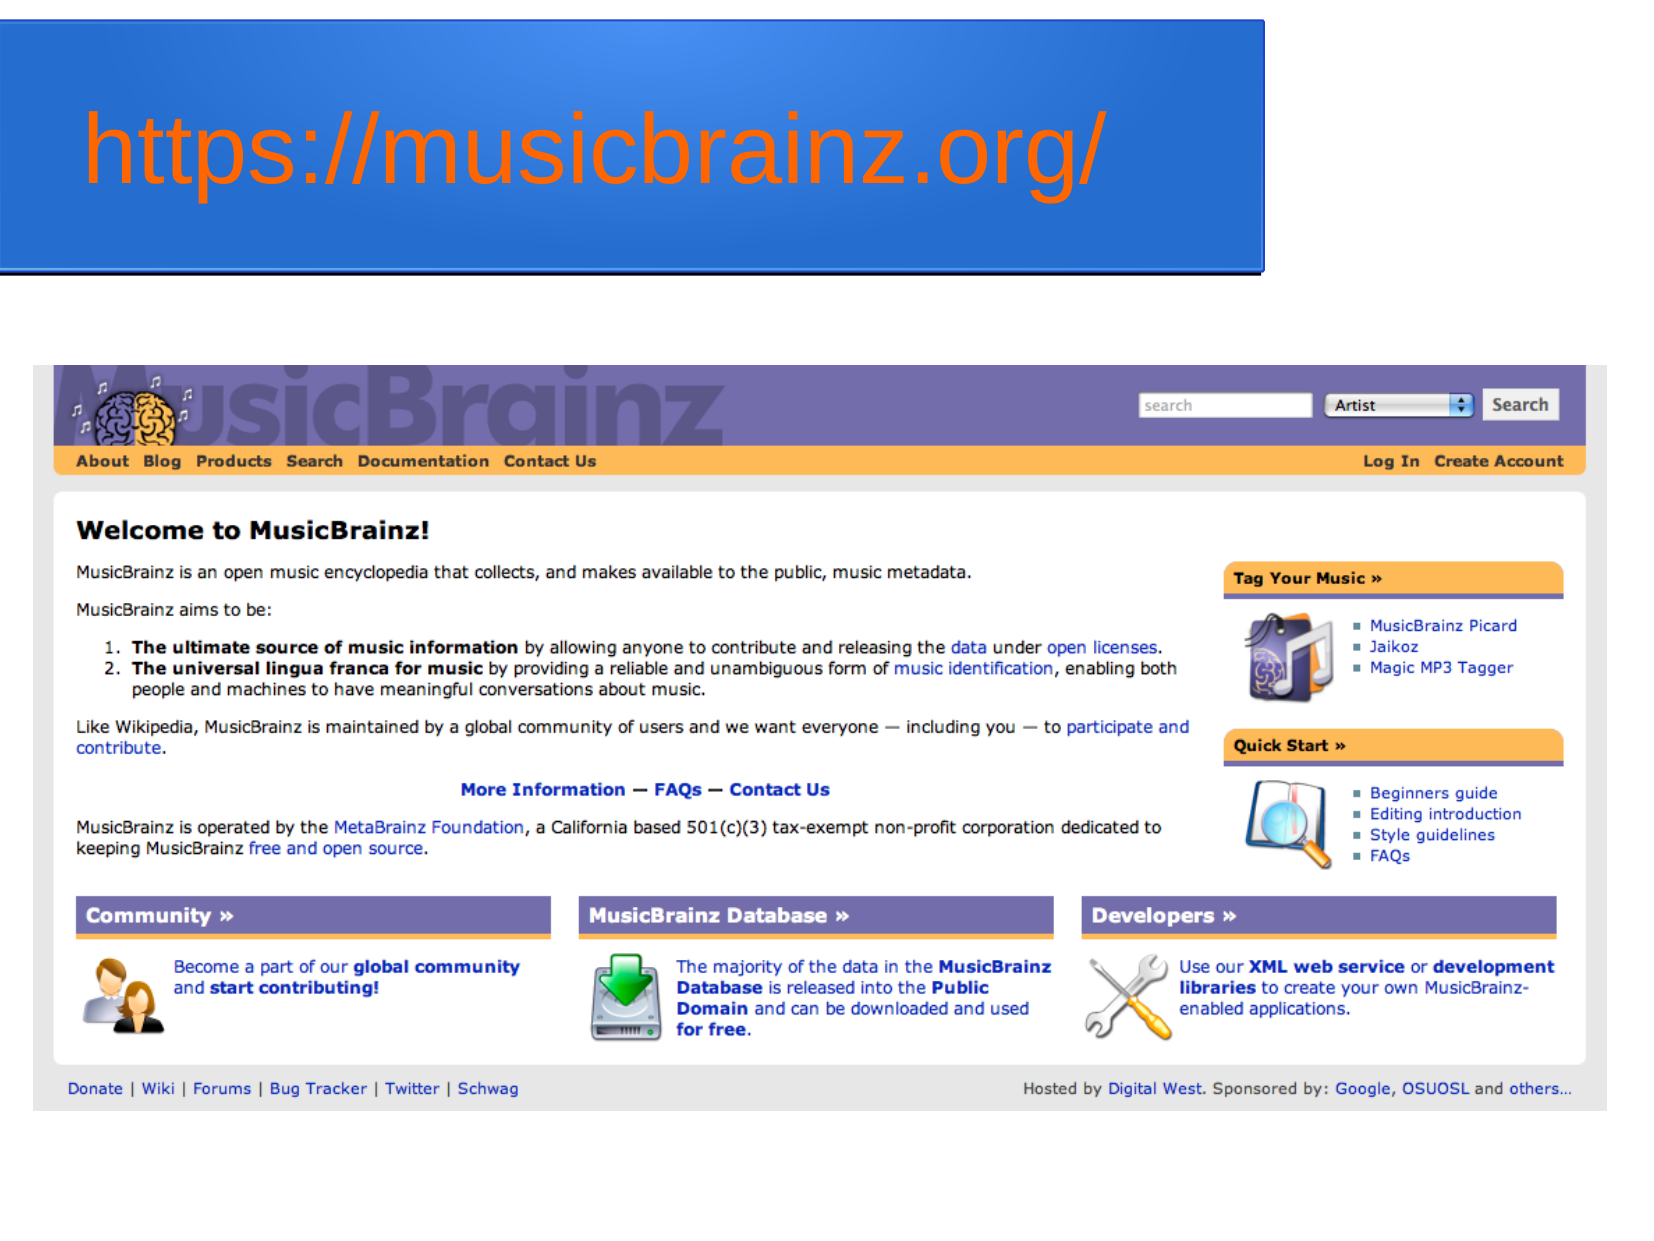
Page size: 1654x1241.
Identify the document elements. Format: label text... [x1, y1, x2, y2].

title https://musicbrainz.org/ [82, 47, 1235, 252]
picture [33, 365, 1607, 1111]
